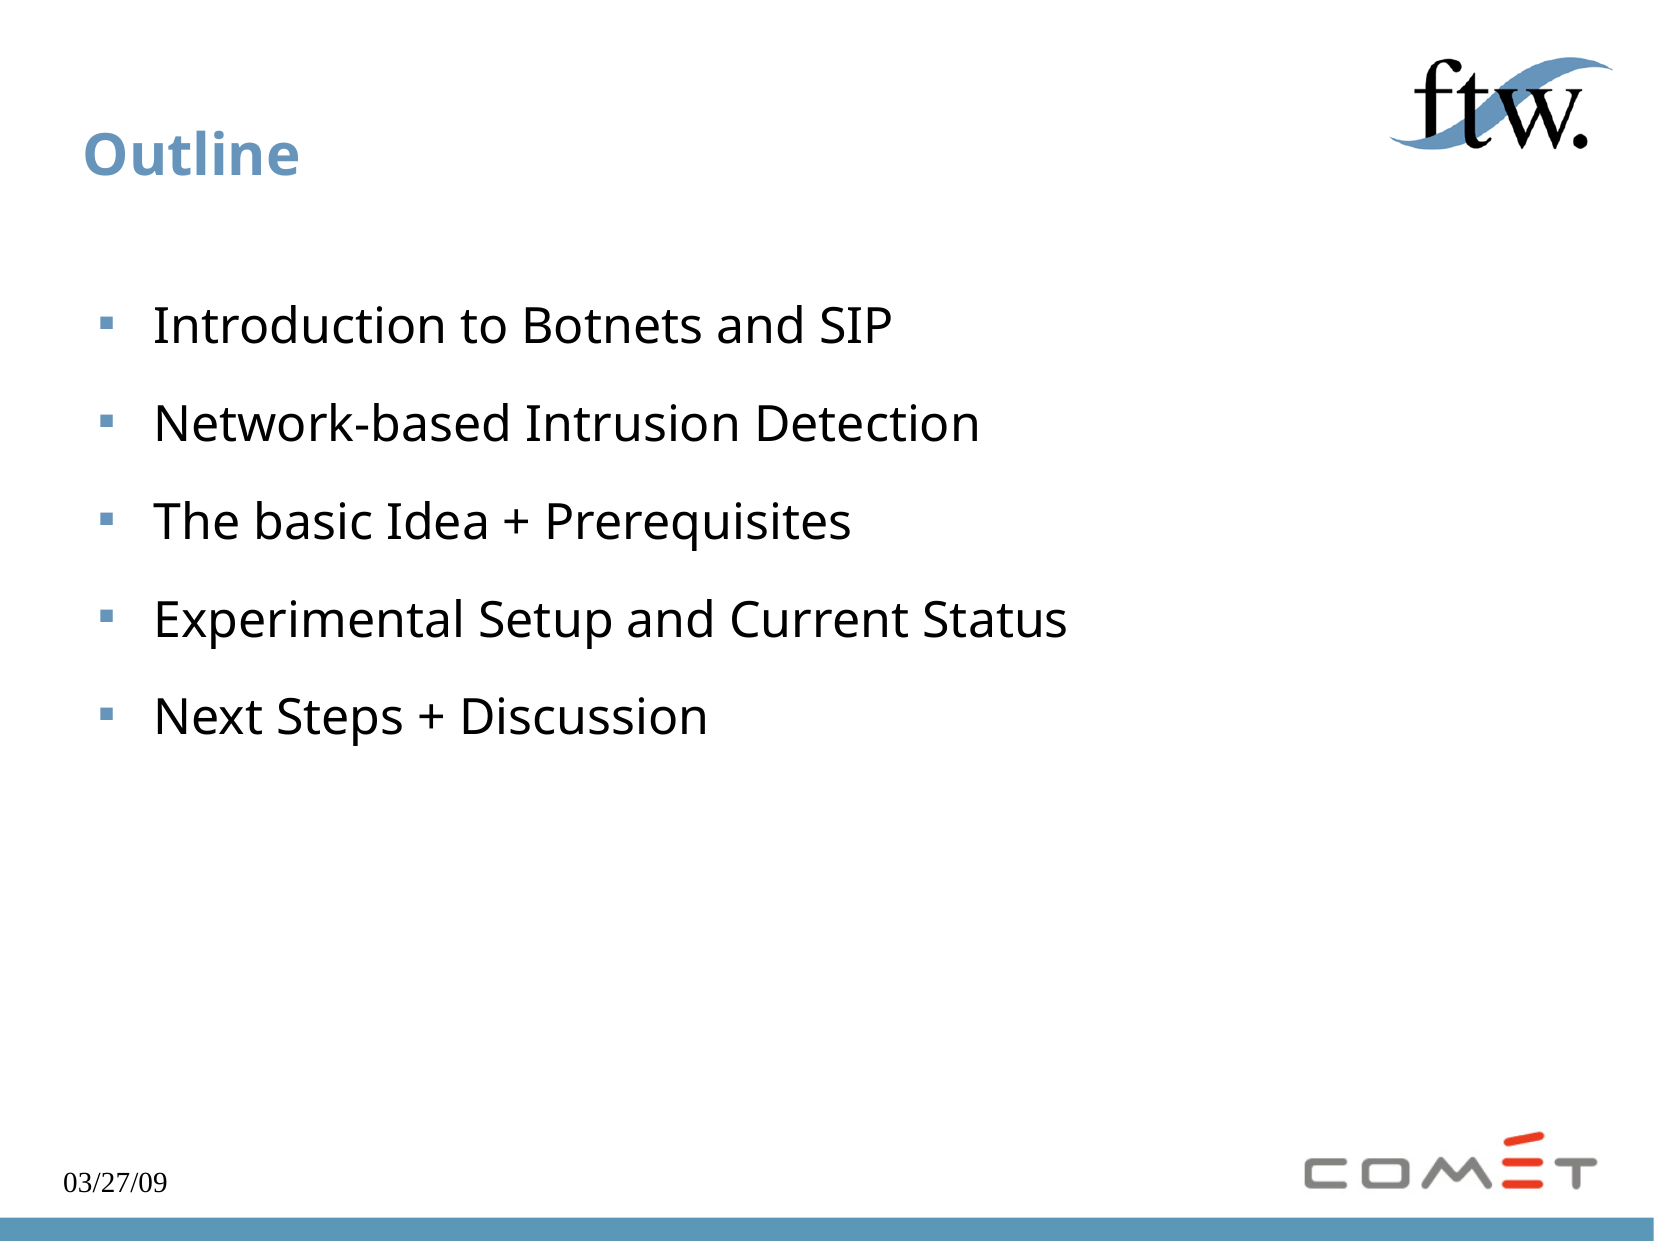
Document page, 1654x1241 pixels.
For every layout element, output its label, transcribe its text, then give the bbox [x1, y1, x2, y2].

list Introduction to Botnets and SIP Network-based Intrusion Detection The basic Idea + Prerequisites Experimental Setup and Current Status Next Steps + Discussion [82, 290, 1571, 1109]
title Outline [82, 49, 1351, 257]
picture [1292, 1120, 1612, 1212]
picture [1387, 56, 1613, 150]
